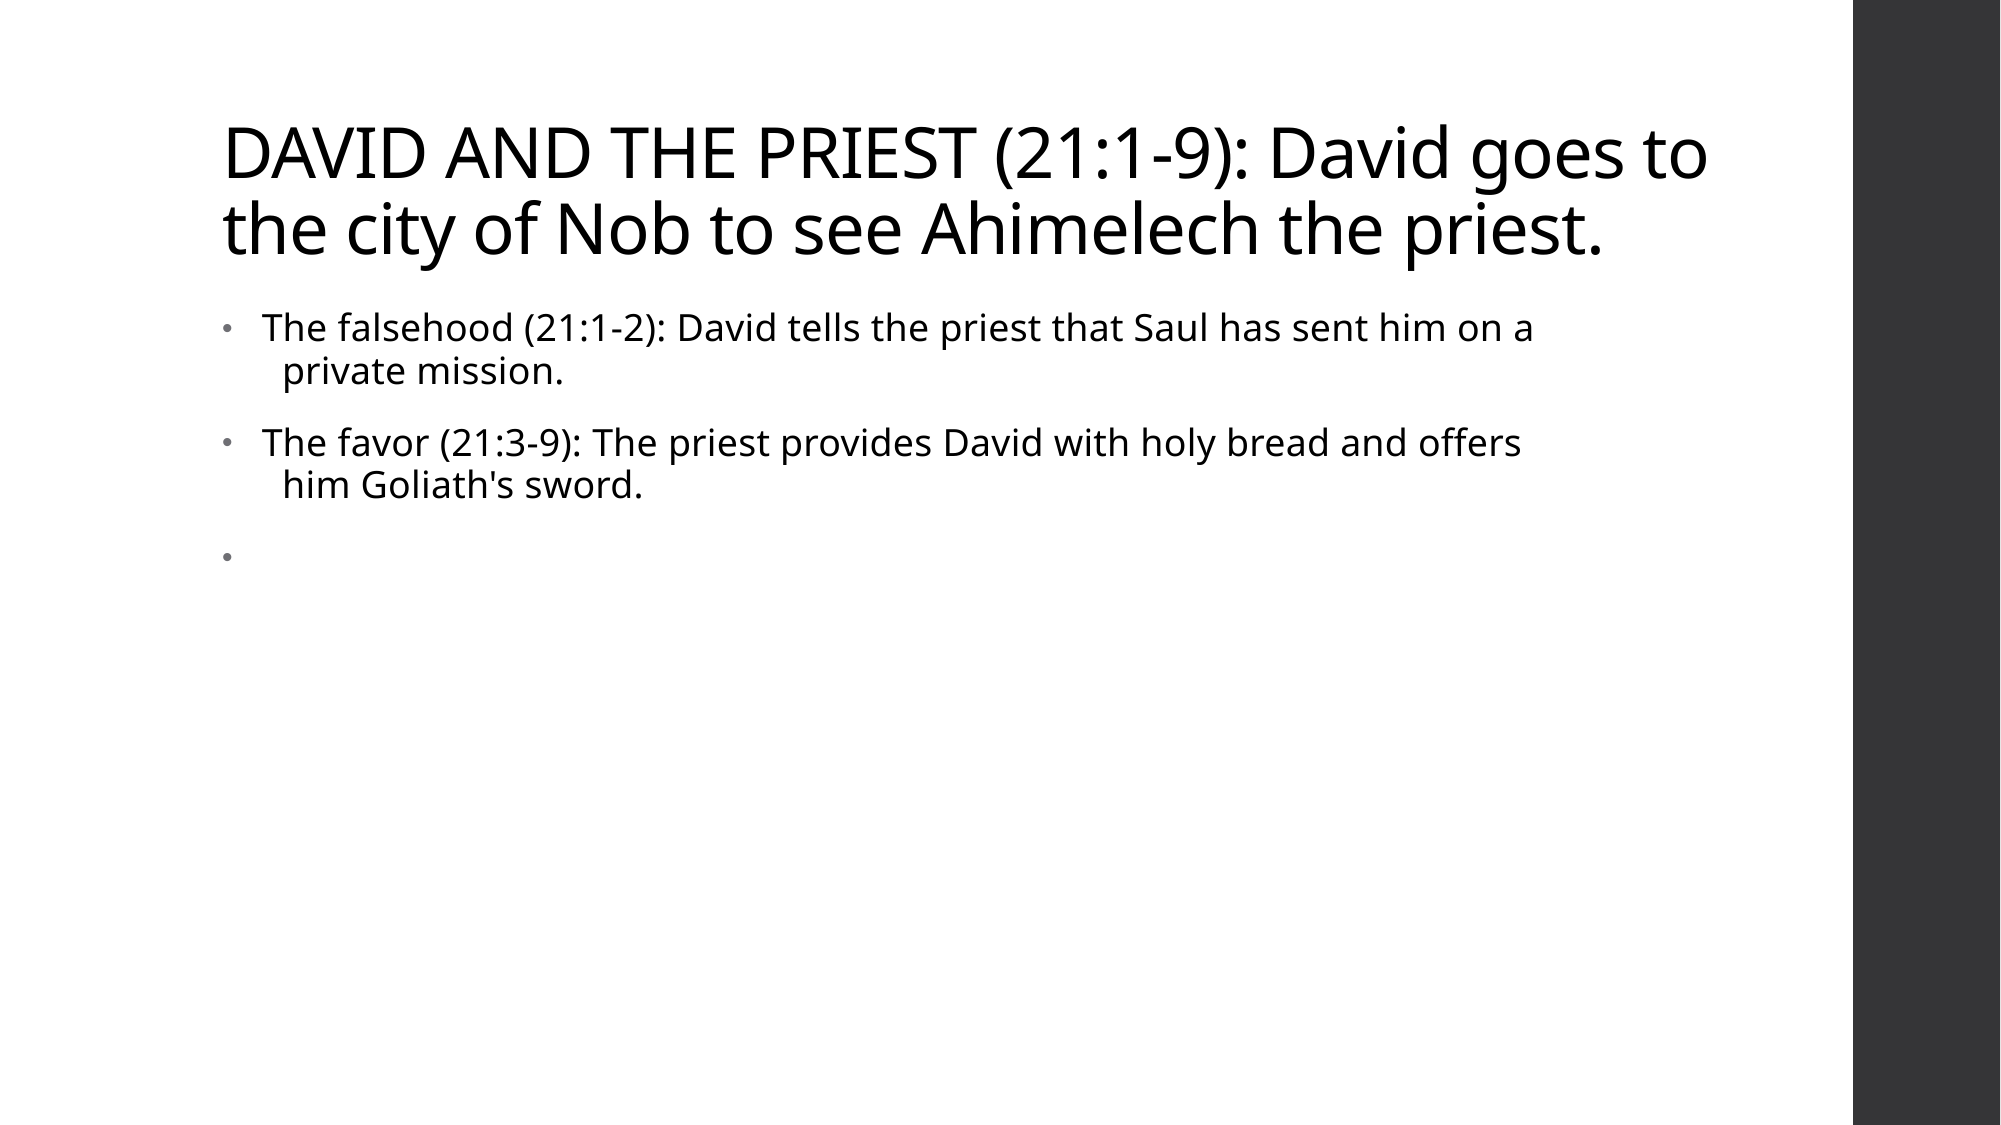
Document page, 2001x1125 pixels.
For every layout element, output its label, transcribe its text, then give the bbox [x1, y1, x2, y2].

title DAVID AND THE PRIEST (21:1-9): David goes to the city of Nob to see Ahimelech the priest. [206, 60, 1797, 278]
list The falsehood (21:1-2): David tells the priest that Saul has sent him on a private mission. The favor (21:3-9): The priest provides David with holy bread and offers him Goliath's sword. [206, 299, 1617, 1014]
